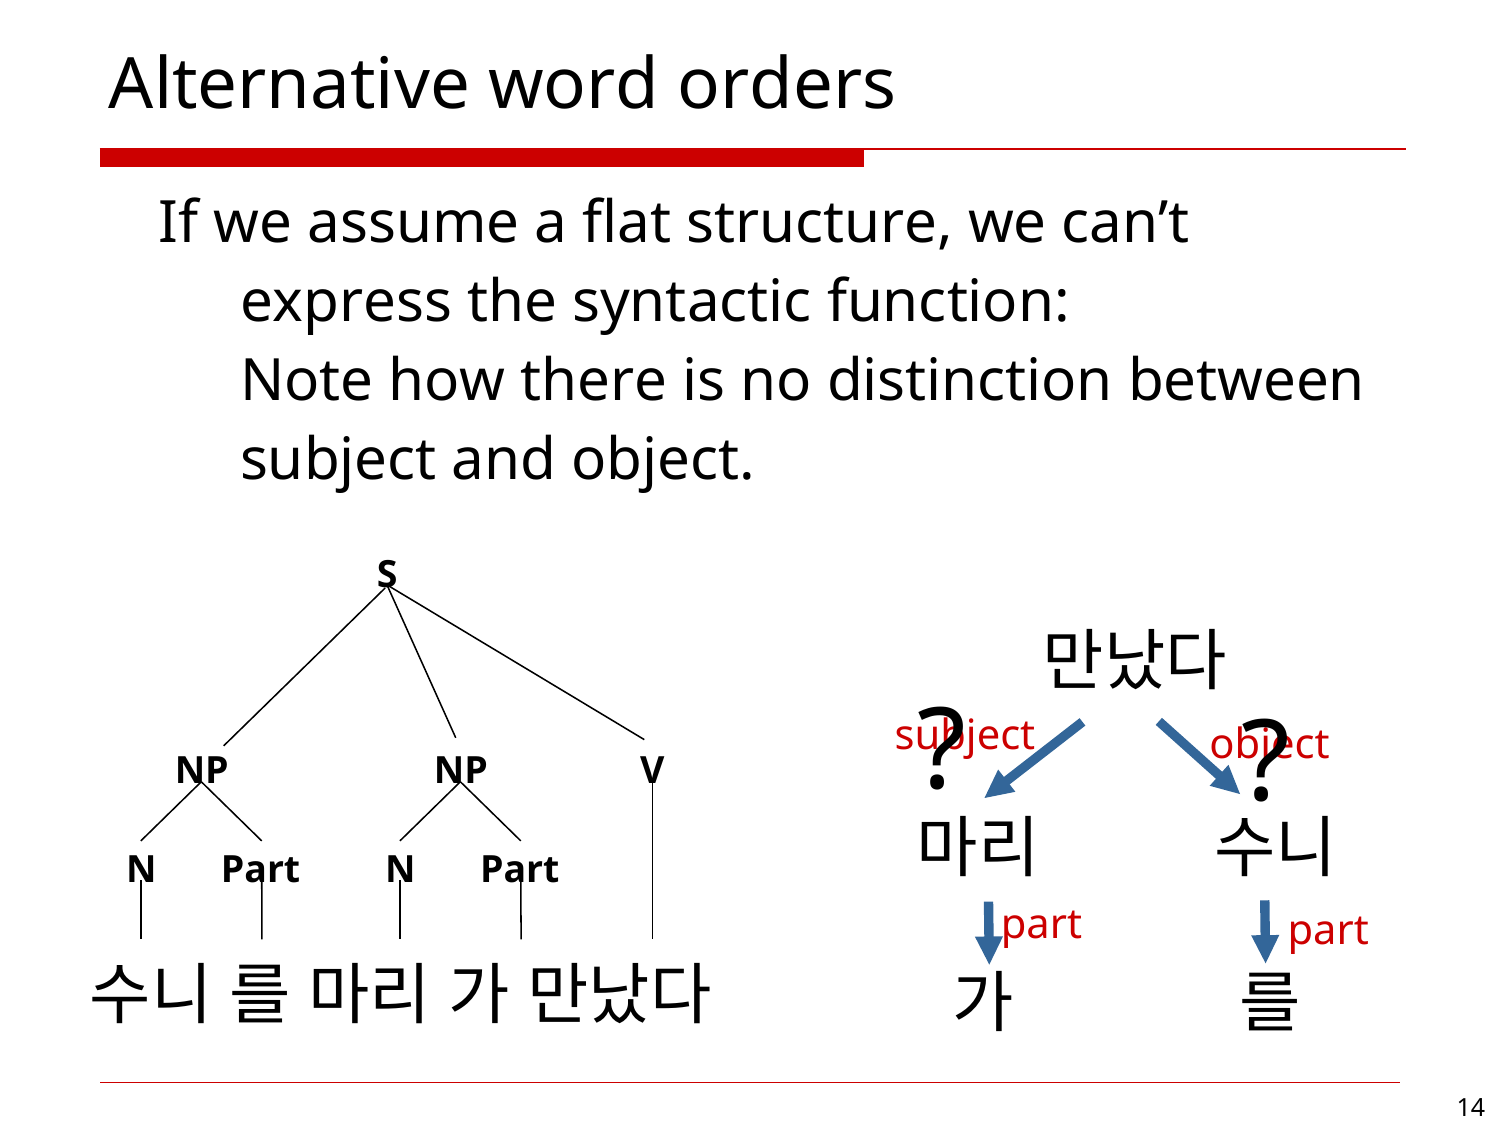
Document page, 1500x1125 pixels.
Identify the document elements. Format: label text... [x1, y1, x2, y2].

text_box N [126, 842, 157, 894]
text_box part [1000, 894, 1214, 952]
text_box subject [987, 704, 1107, 762]
text_box Part [220, 842, 301, 894]
text_box part [1287, 899, 1500, 957]
title Alternative word orders [94, 36, 1407, 138]
text_box S [391, 589, 398, 599]
text_box V [640, 758, 652, 796]
text_box object [1209, 714, 1241, 772]
list If we assume a flat structure, we can’t express the syntactic function: Note how there is no distinction between subject and object. [66, 172, 1420, 609]
text_box 가 [952, 955, 1029, 1047]
text_box NP [174, 743, 229, 796]
text_box 수니 를 마리 가 만났다 [89, 946, 788, 1038]
text_box 를 [1239, 955, 1330, 1047]
text_box S [376, 547, 398, 594]
text_box ? [1241, 679, 1311, 833]
text_box 만났다 [1042, 613, 1246, 705]
text_box NP [189, 784, 213, 796]
text_box subject [894, 704, 917, 762]
text_box 마리 [927, 826, 944, 856]
text_box S [377, 587, 392, 599]
text_box NP [448, 784, 472, 796]
text_box ? [917, 667, 987, 822]
text_box Part [480, 842, 560, 894]
text_box V [640, 743, 665, 796]
text_box N [385, 842, 416, 894]
text_box 마리 [916, 799, 1066, 891]
text_box 수니 [1214, 799, 1367, 891]
text_box NP [433, 743, 488, 796]
text_box object [1311, 714, 1422, 772]
